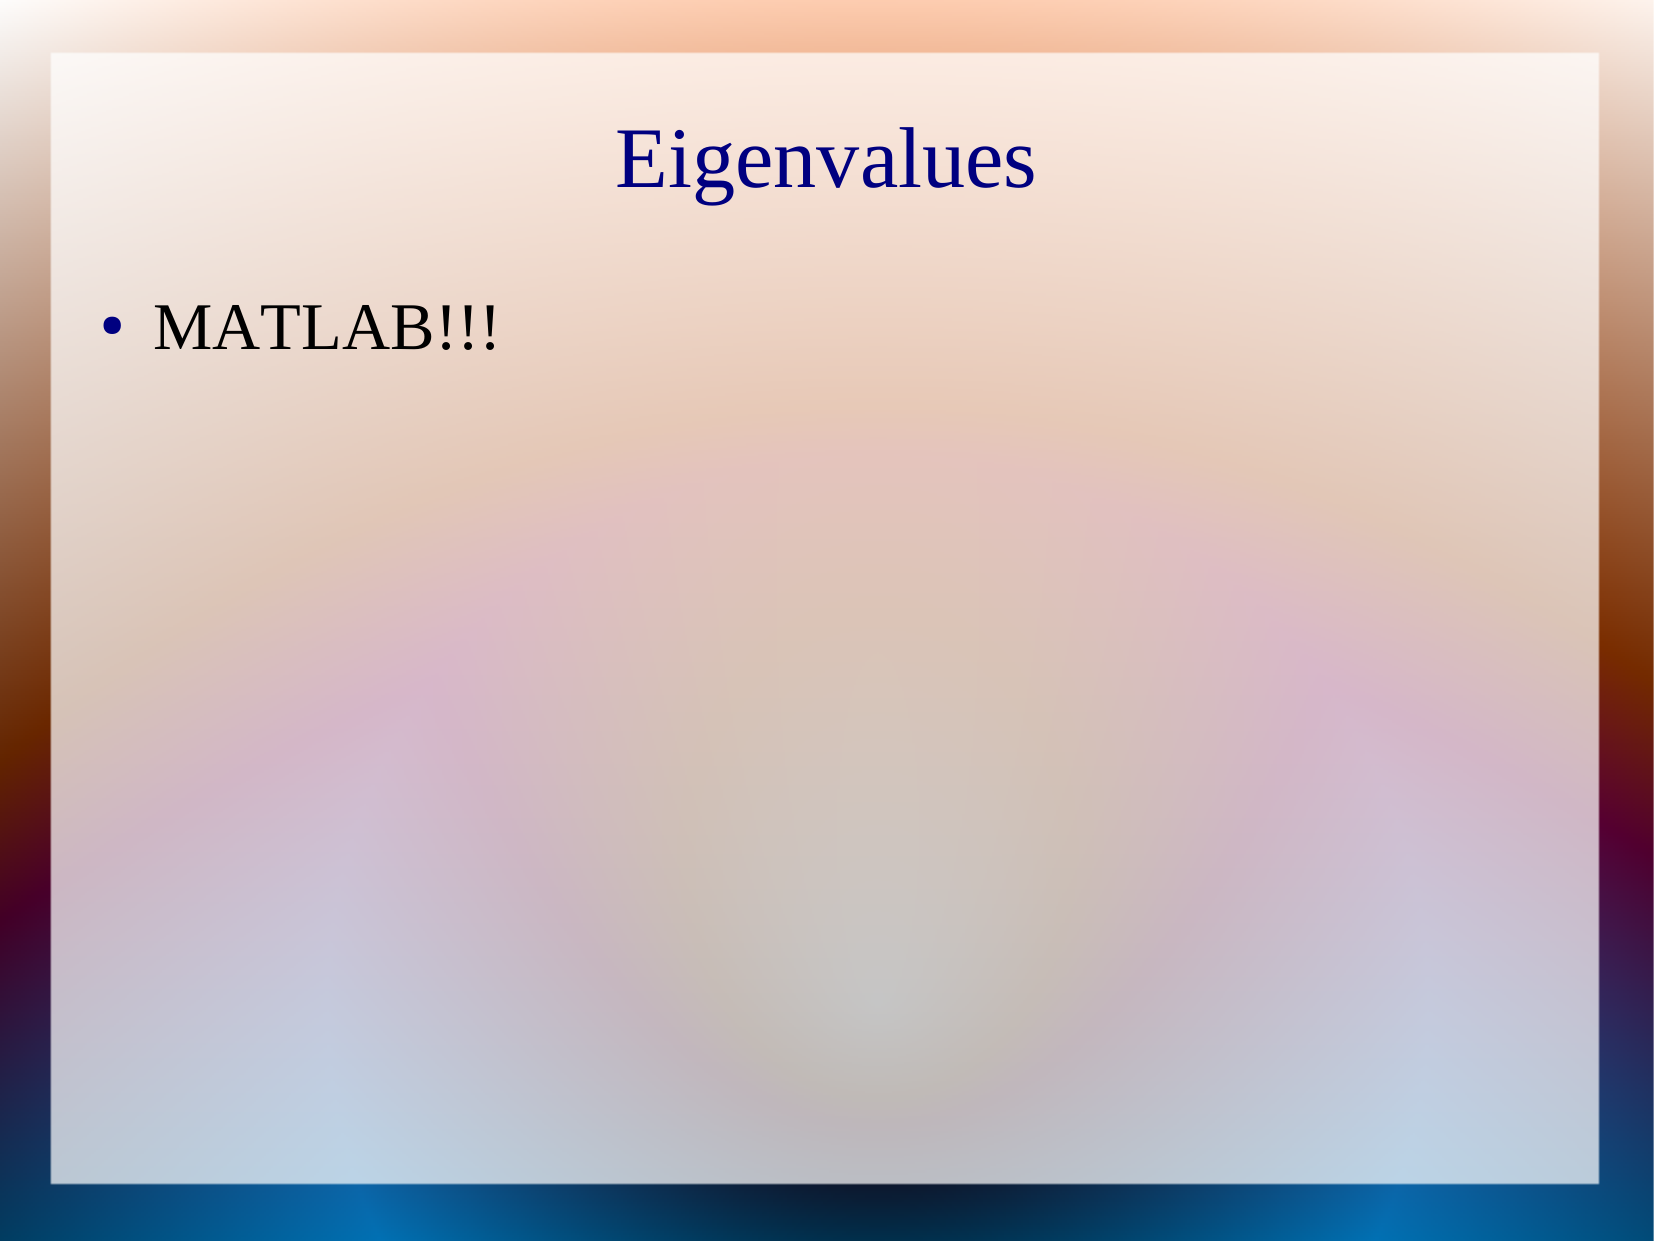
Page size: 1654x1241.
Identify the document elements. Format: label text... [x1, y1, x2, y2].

title Eigenvalues [82, 55, 1571, 263]
list MATLAB!!! [82, 290, 1571, 1034]
picture [0, 0, 1654, 1241]
